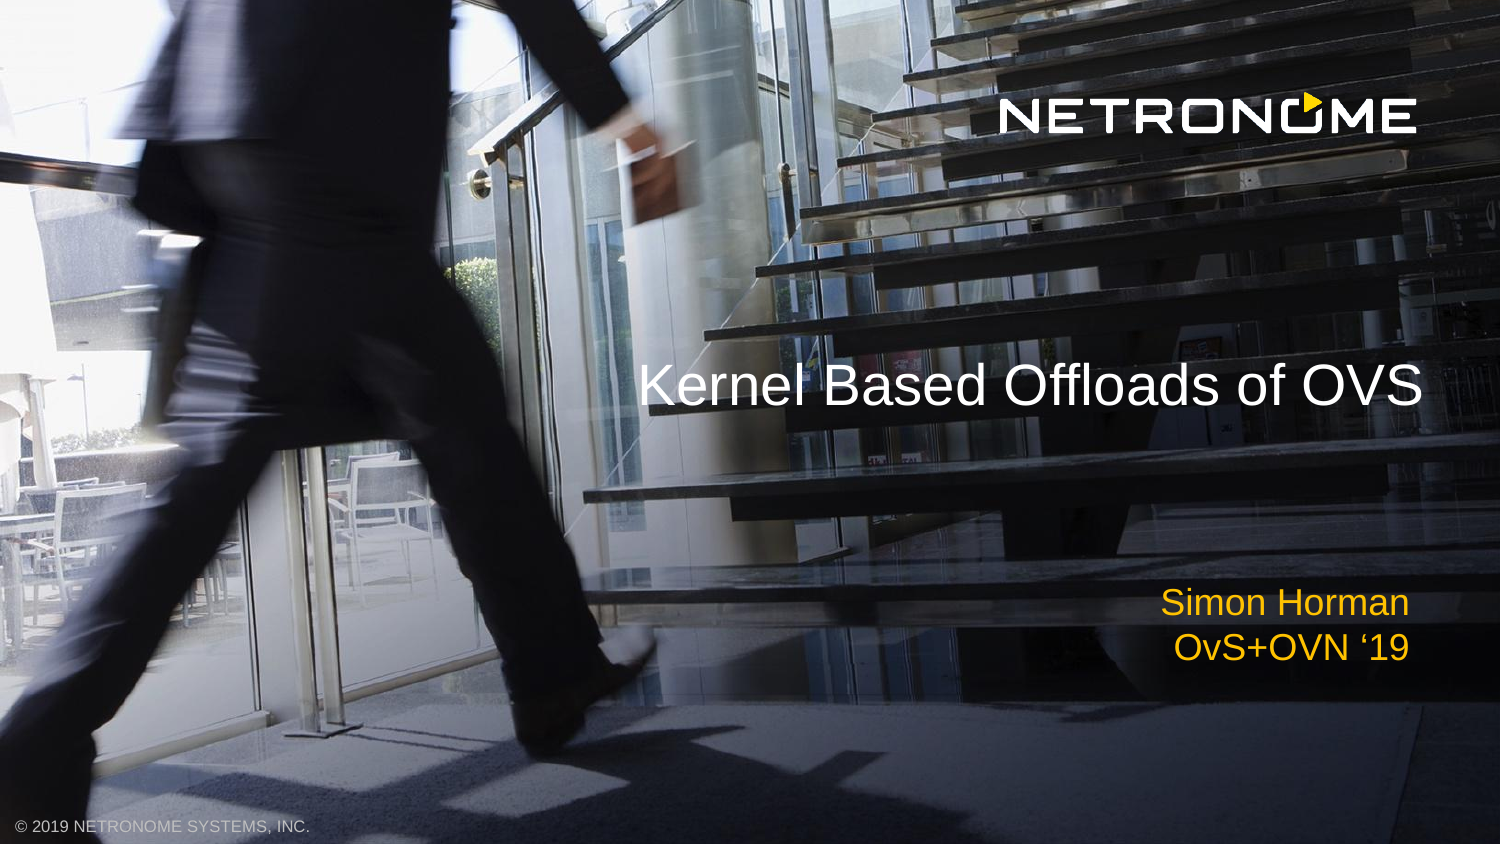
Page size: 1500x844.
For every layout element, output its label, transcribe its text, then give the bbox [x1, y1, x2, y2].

picture [0, 0, 1500, 842]
title Kernel Based Offloads of OVS [474, 347, 1425, 533]
subtitle Simon Horman OvS+OVN ‘19 [474, 570, 1425, 680]
